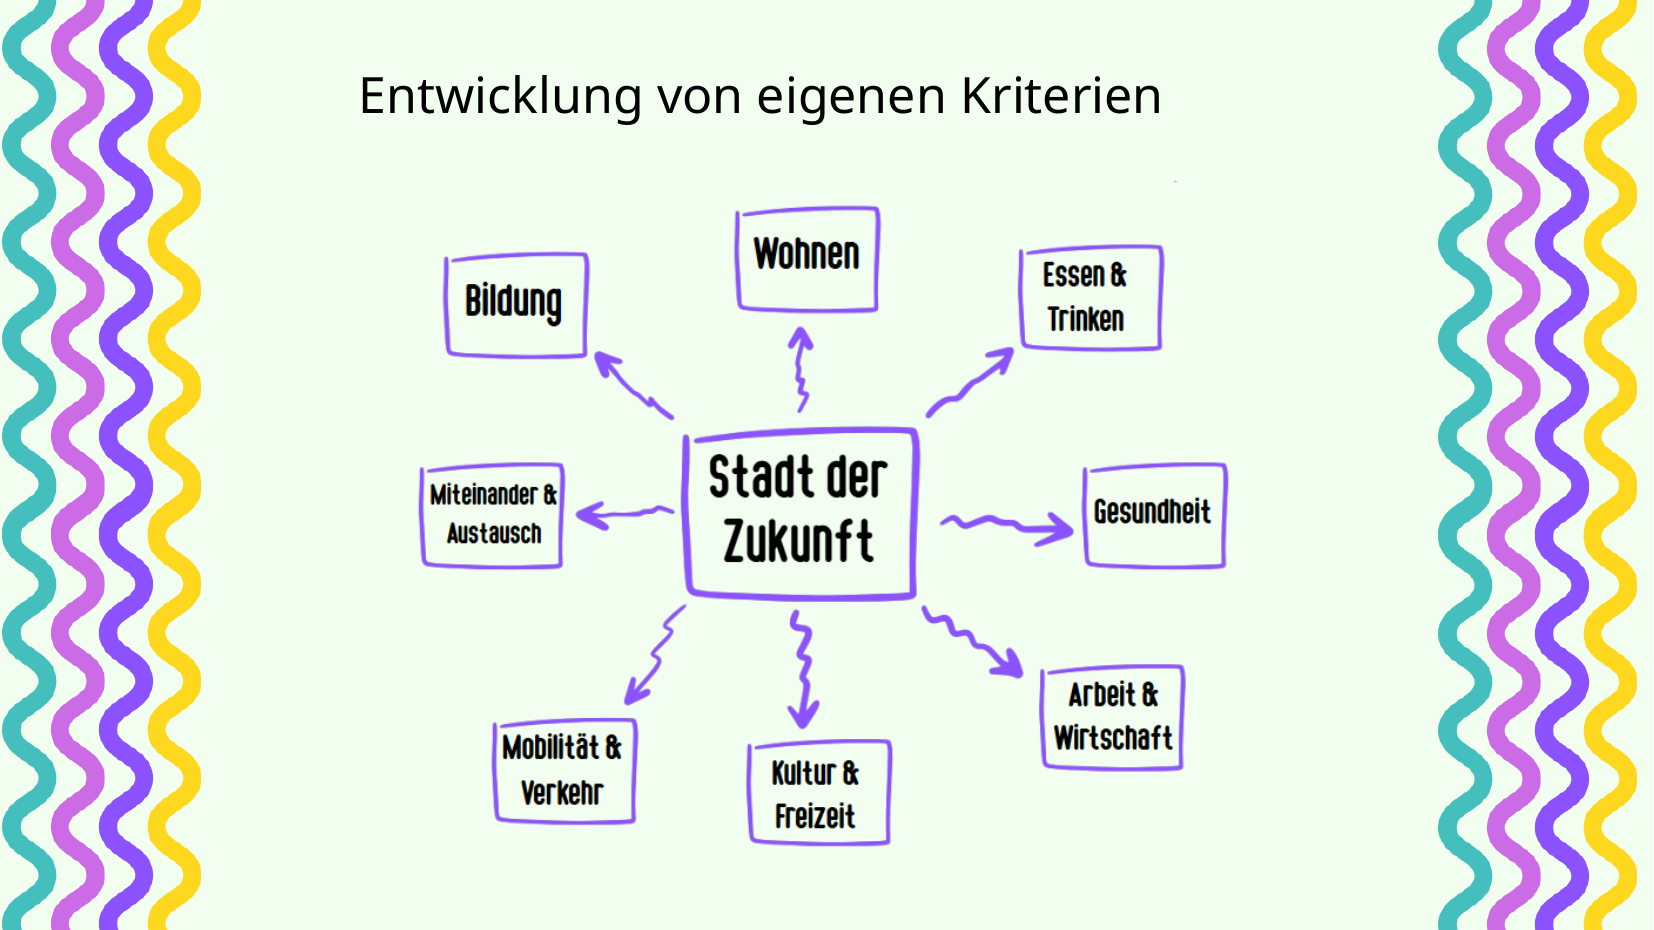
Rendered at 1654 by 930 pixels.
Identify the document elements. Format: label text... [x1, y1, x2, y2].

picture [406, 181, 1247, 867]
picture [1438, 0, 1637, 930]
picture [2, 0, 201, 930]
text_box Entwicklung von eigenen Kriterien [344, 52, 1309, 421]
